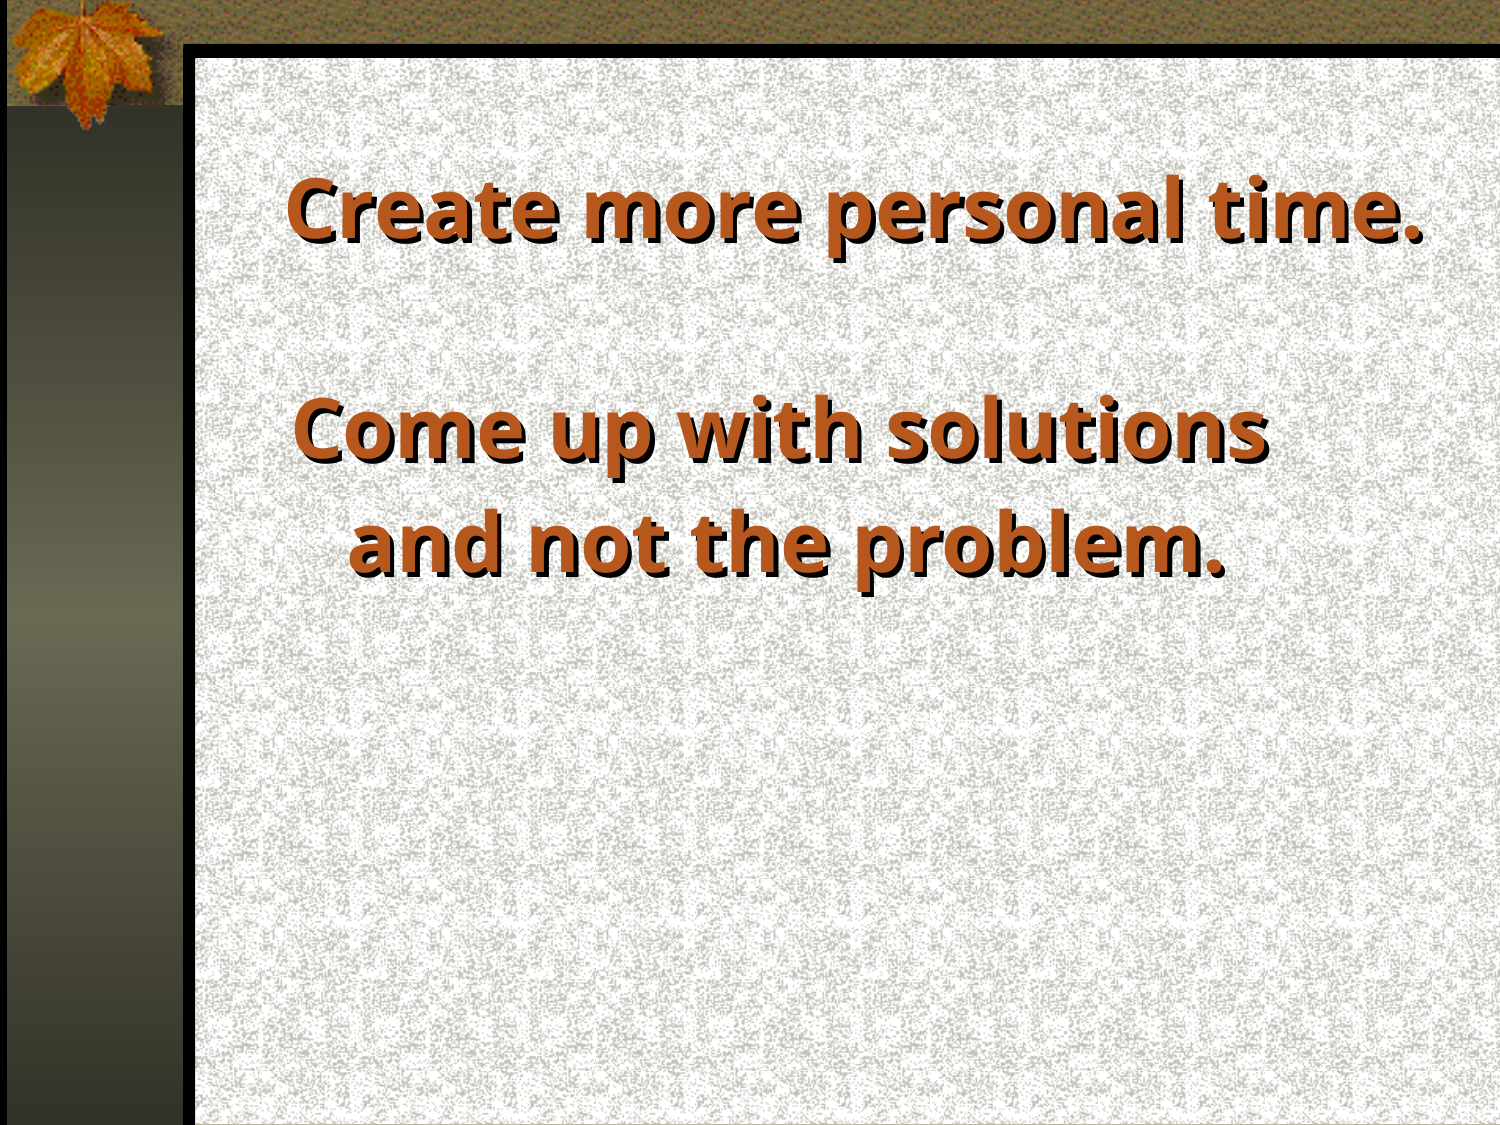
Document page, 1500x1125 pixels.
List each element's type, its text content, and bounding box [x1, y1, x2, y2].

title Create more personal time. [268, 93, 1463, 320]
picture [7, 0, 1500, 130]
list Come up with solutions and not the problem. [275, 362, 1388, 669]
picture [196, 58, 1500, 1124]
